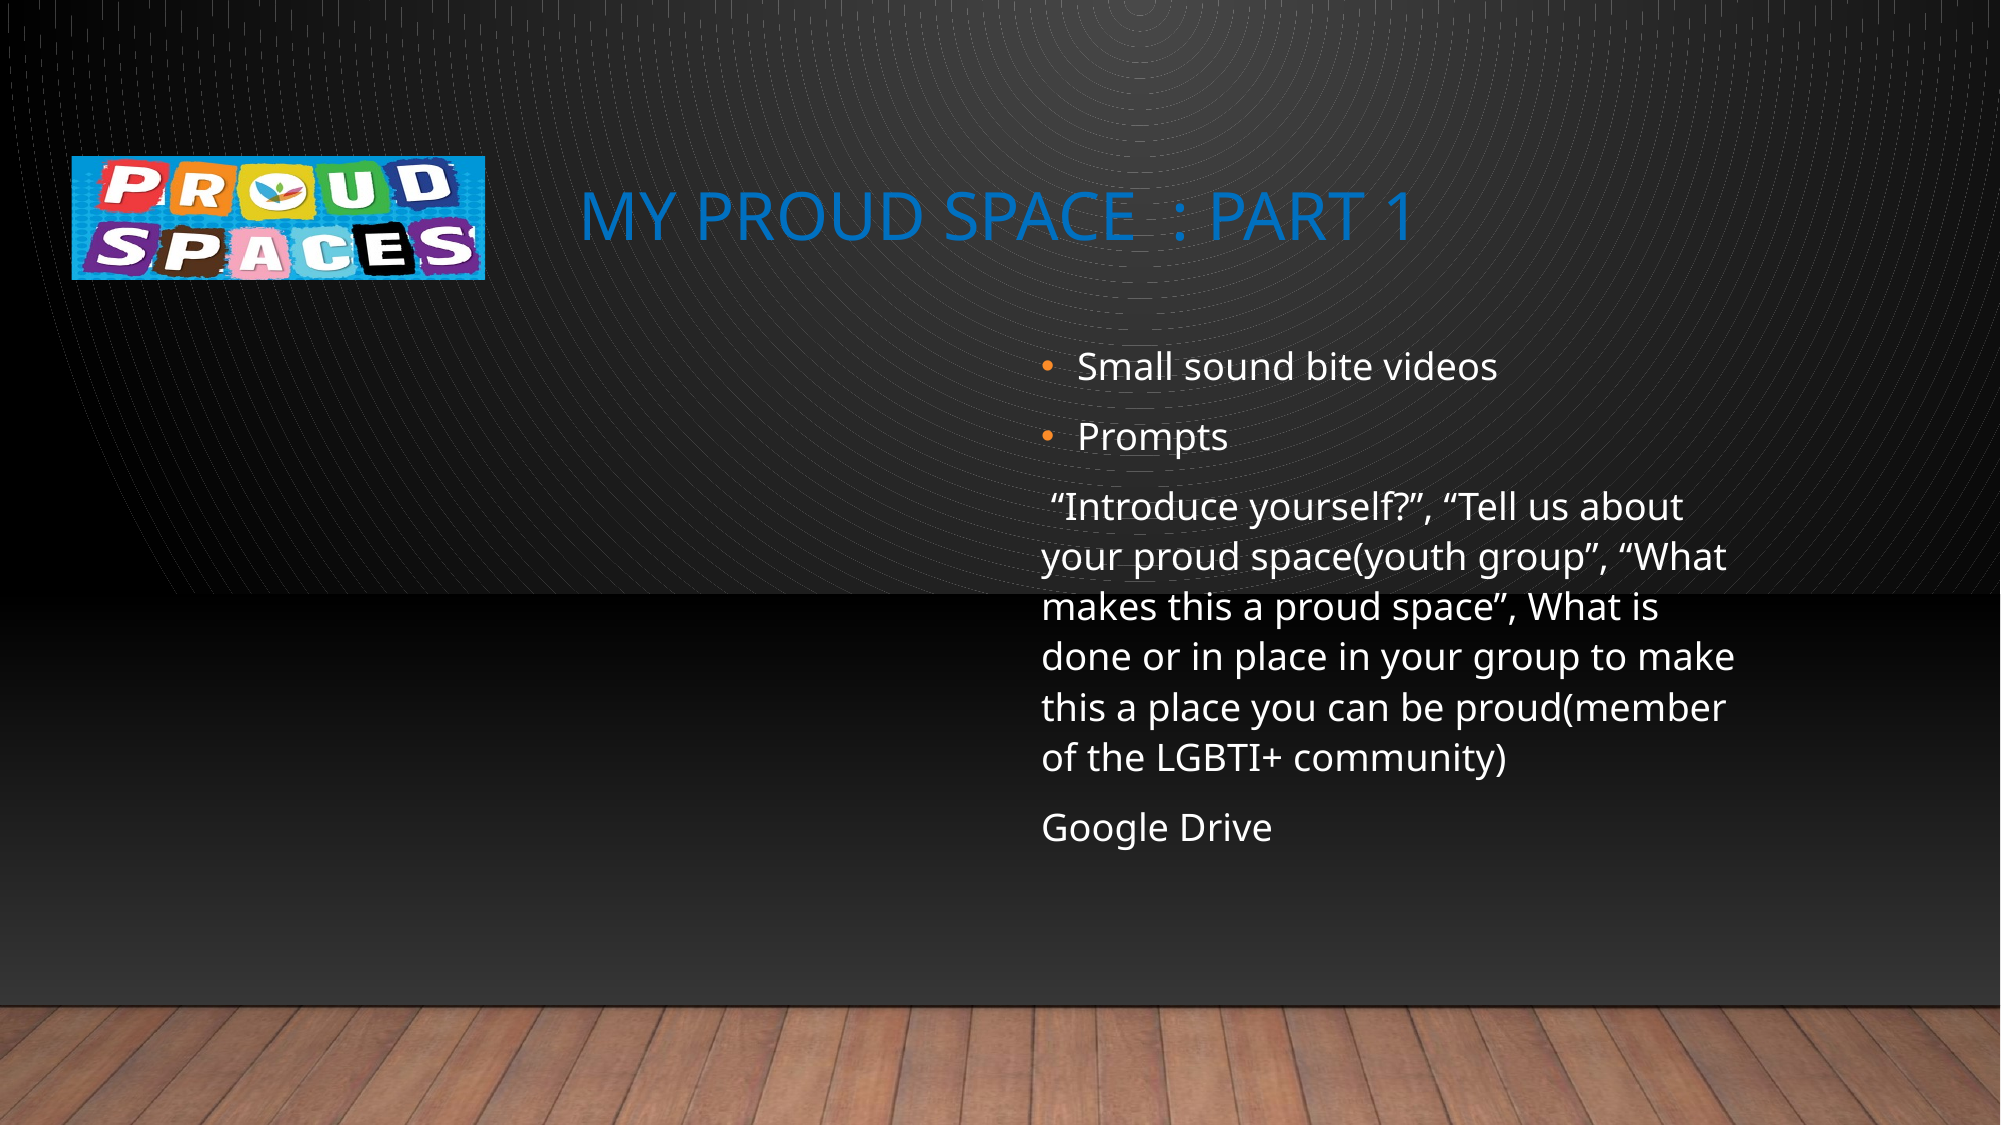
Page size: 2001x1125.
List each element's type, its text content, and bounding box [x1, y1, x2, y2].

list Small sound bite videos Prompts “Introduce yourself?”, “Tell us about your proud space(youth group”, “What makes this a proud space”, What is done or in place in your group to make this a place you can be proud(member of the LGBTI+ community) Google Drive [1025, 330, 1763, 896]
picture [82, 215, 486, 280]
title My Proud Space : Part 1 [237, 132, 1763, 306]
picture [94, 159, 170, 215]
picture [237, 405, 974, 820]
picture [71, 275, 79, 280]
picture [169, 158, 459, 223]
